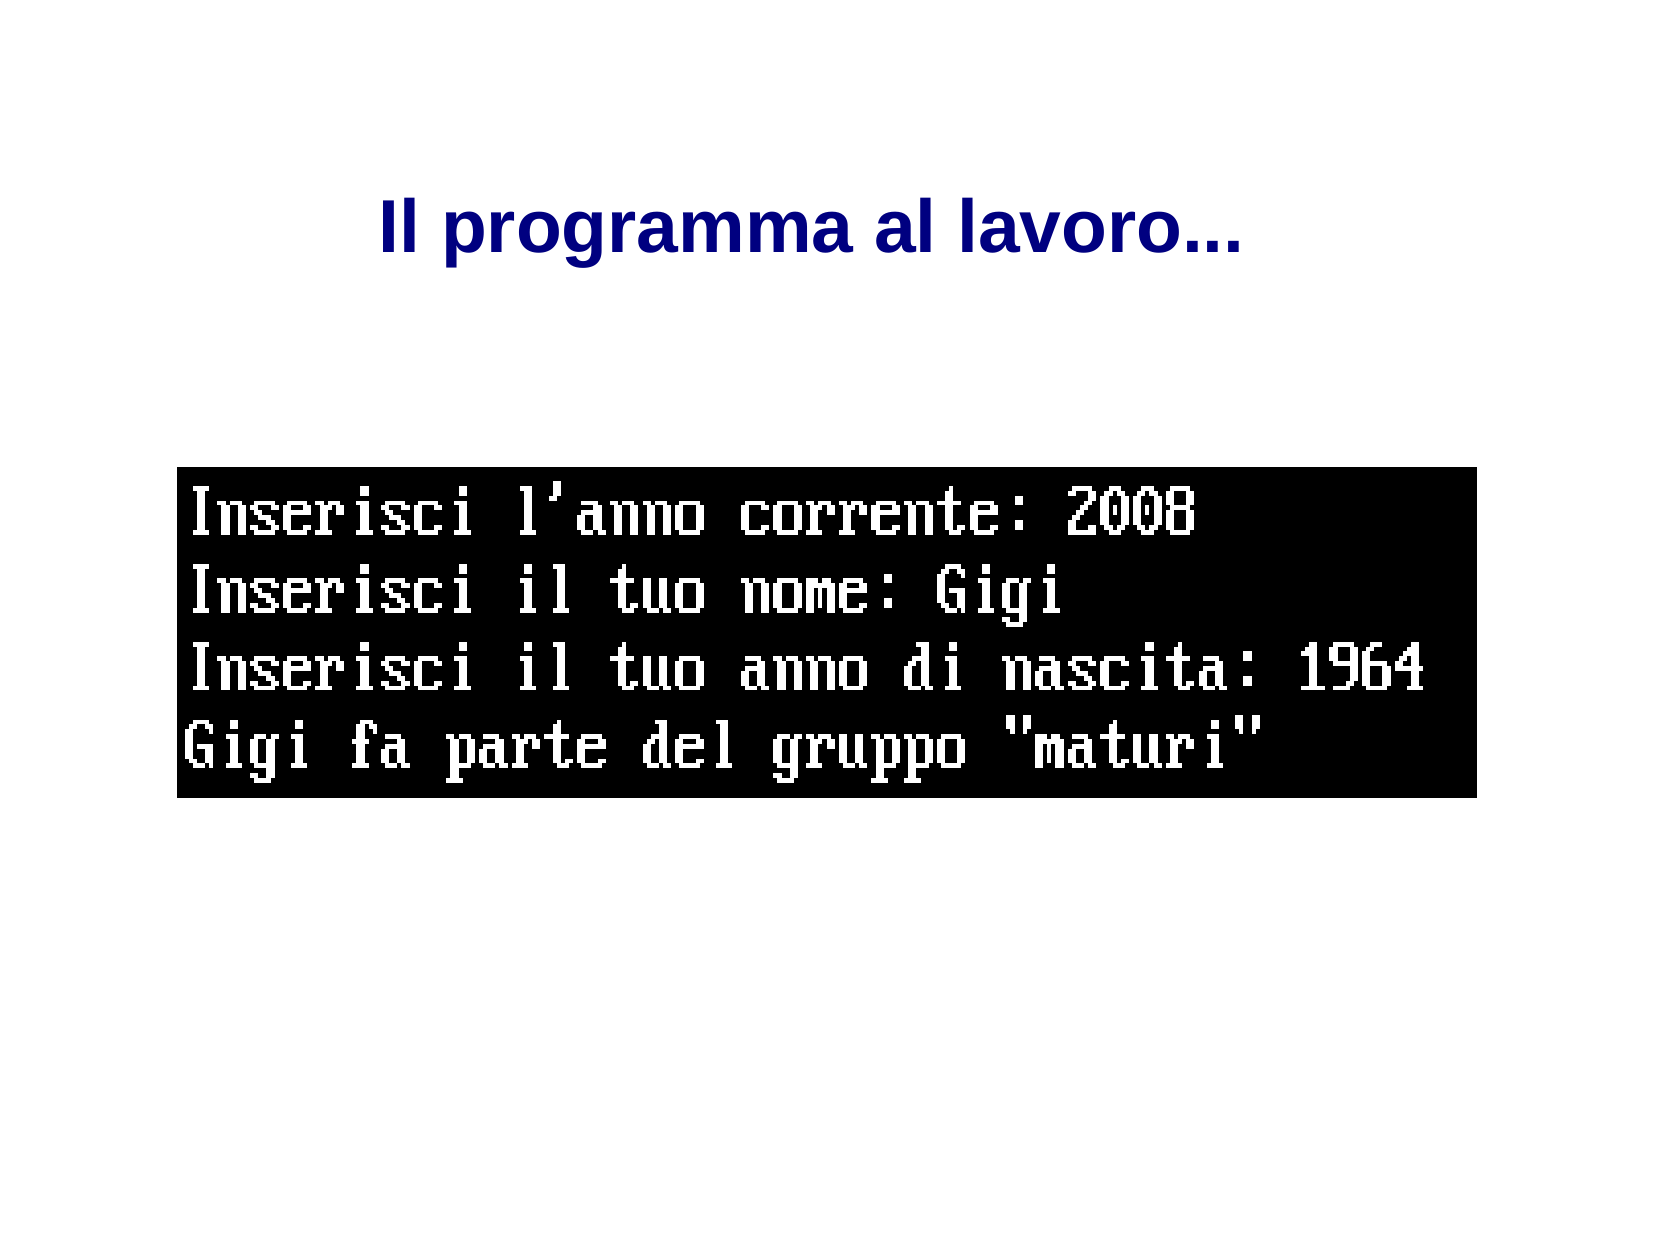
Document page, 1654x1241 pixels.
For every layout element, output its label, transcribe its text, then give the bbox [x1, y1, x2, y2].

text_box Il programma al lavoro... [354, 177, 1270, 276]
picture [177, 467, 1477, 798]
